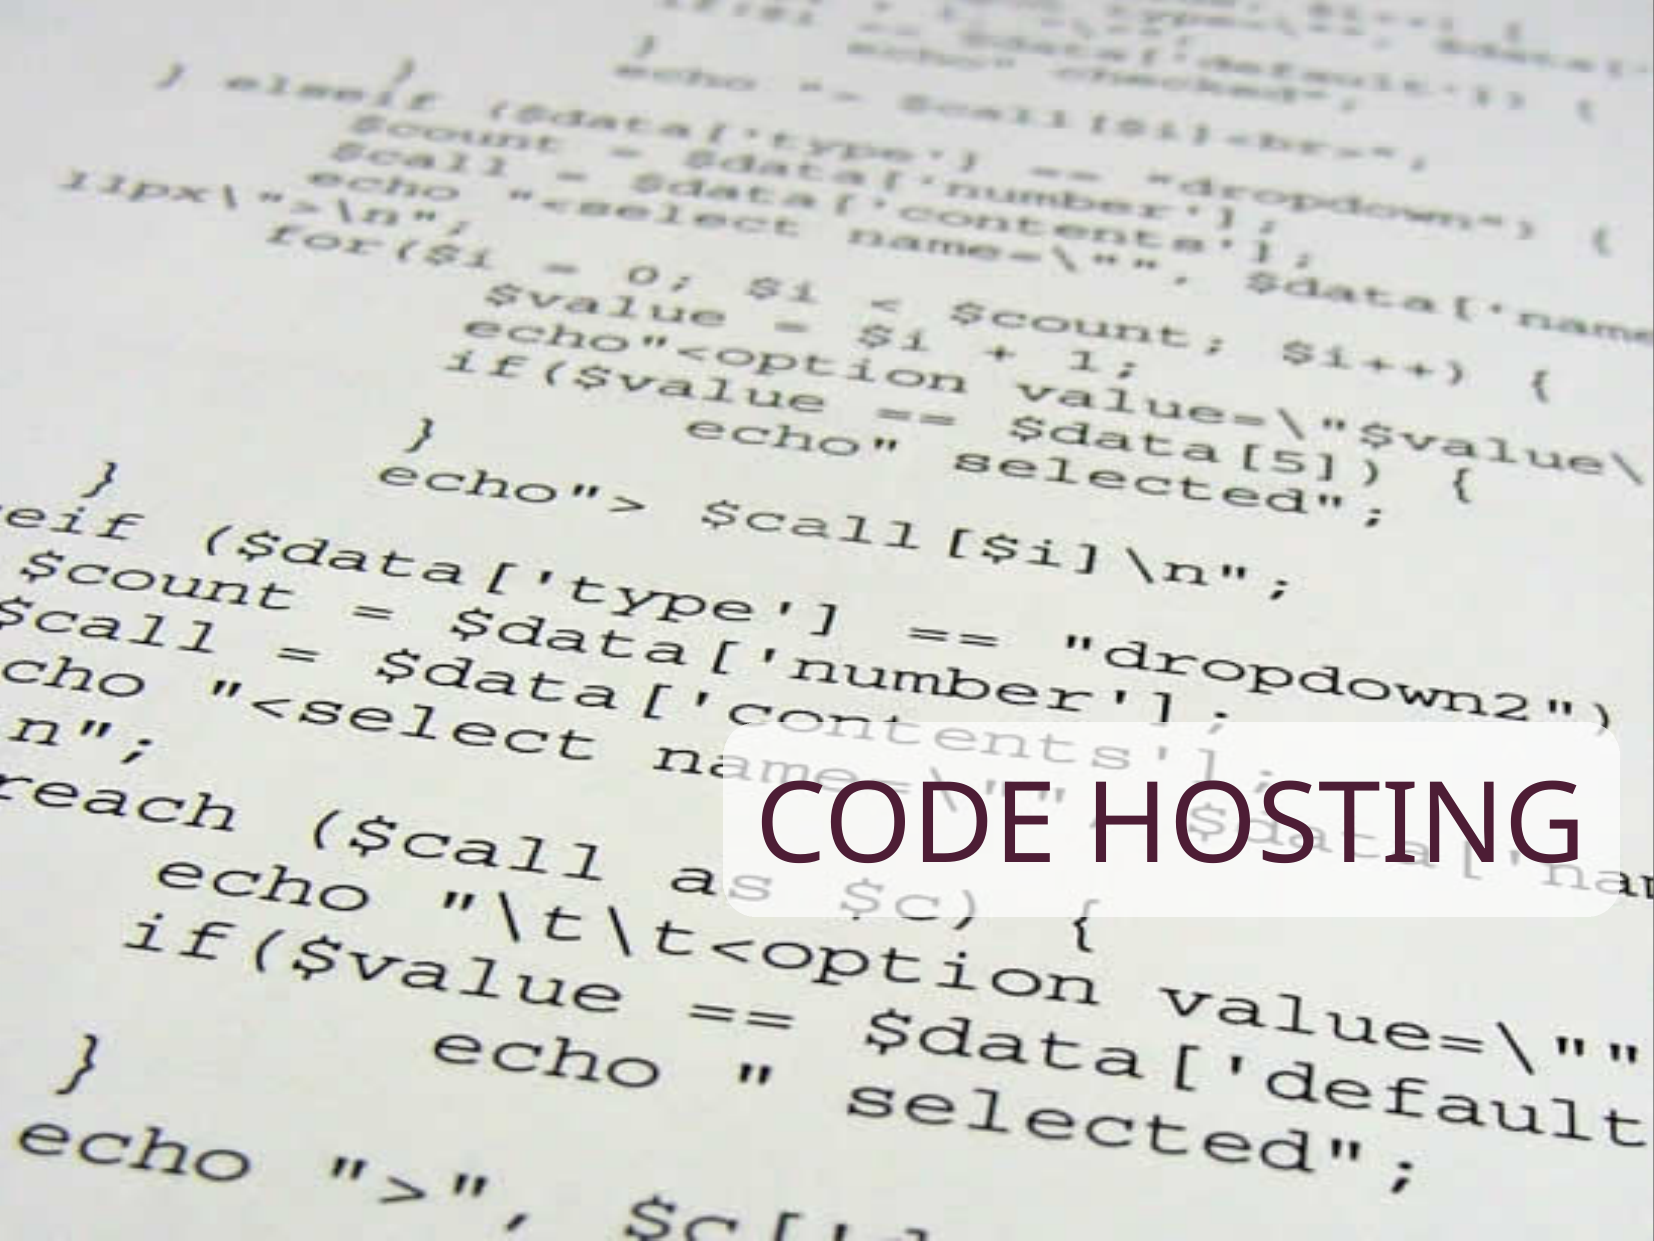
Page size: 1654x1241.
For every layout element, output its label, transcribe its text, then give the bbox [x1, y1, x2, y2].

picture [0, 0, 1654, 1241]
text_box CODE HOSTING [723, 722, 1620, 917]
